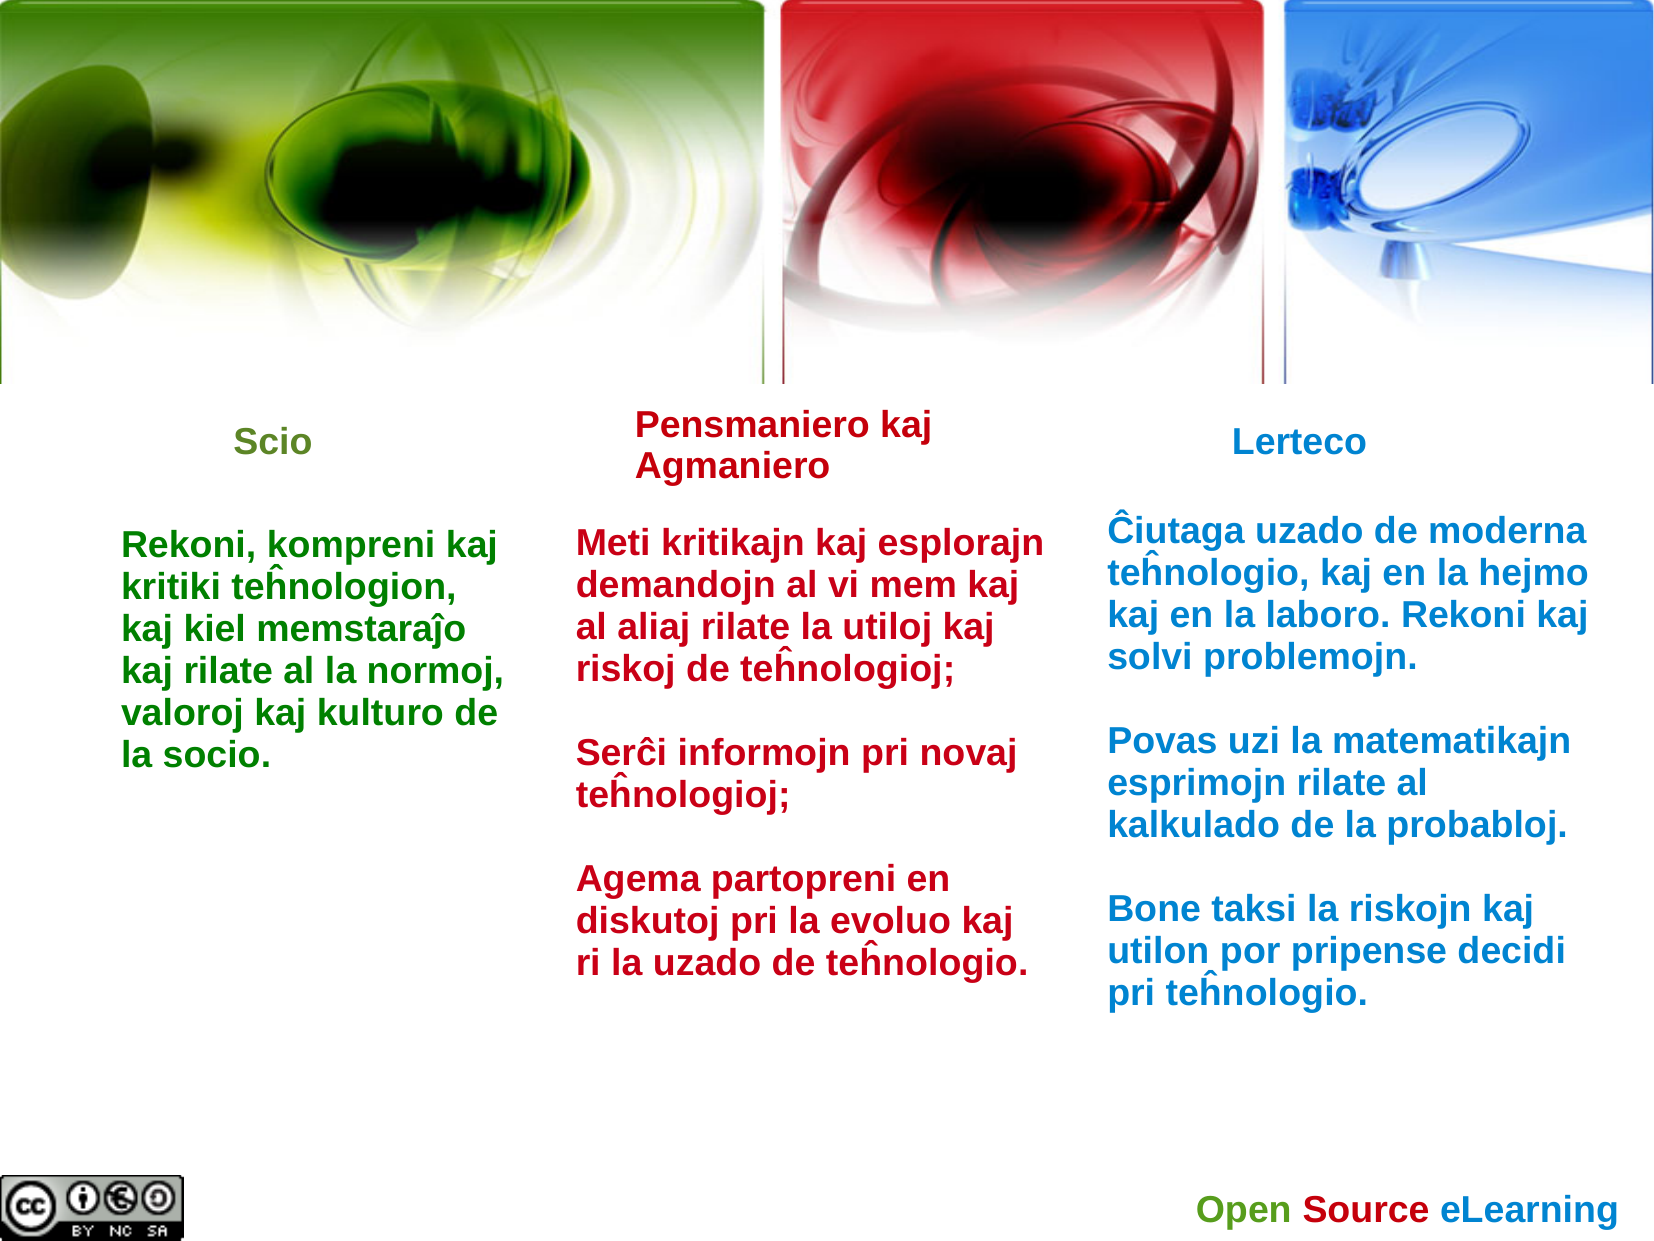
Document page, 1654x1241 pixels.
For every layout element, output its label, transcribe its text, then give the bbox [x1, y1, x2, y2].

text_box Meti kritikajn kaj esplorajn demandojn al vi mem kaj al aliaj rilate la utiloj kaj riskoj de teĥnologioj; Serĉi informojn pri novaj teĥnologioj; Agema partopreni en diskutoj pri la evoluo kaj ri la uzado de teĥnologio. [561, 513, 1063, 991]
text_box Rekoni, kompreni kaj kritiki teĥnologion, kaj kiel memstaraĵo kaj rilate al la normoj, valoroj kaj kulturo de la socio. [106, 515, 532, 783]
picture [0, 0, 1654, 384]
text_box Pensmaniero kaj Agmaniero [620, 395, 1127, 495]
text_box Lerteco [1217, 413, 1453, 471]
text_box Ĉiutaga uzado de moderna teĥnologio, kaj en la hejmo kaj en la laboro. Rekoni kaj solvi problemojn. Povas uzi la matematikajn esprimojn rilate al kalkulado de la probabloj. Bone taksi la riskojn kaj utilon por pripense decidi pri teĥnologio. [1092, 501, 1625, 1021]
text_box Open Source eLearning [1181, 1181, 1654, 1238]
picture [0, 1175, 184, 1241]
text_box Scio [218, 413, 367, 471]
